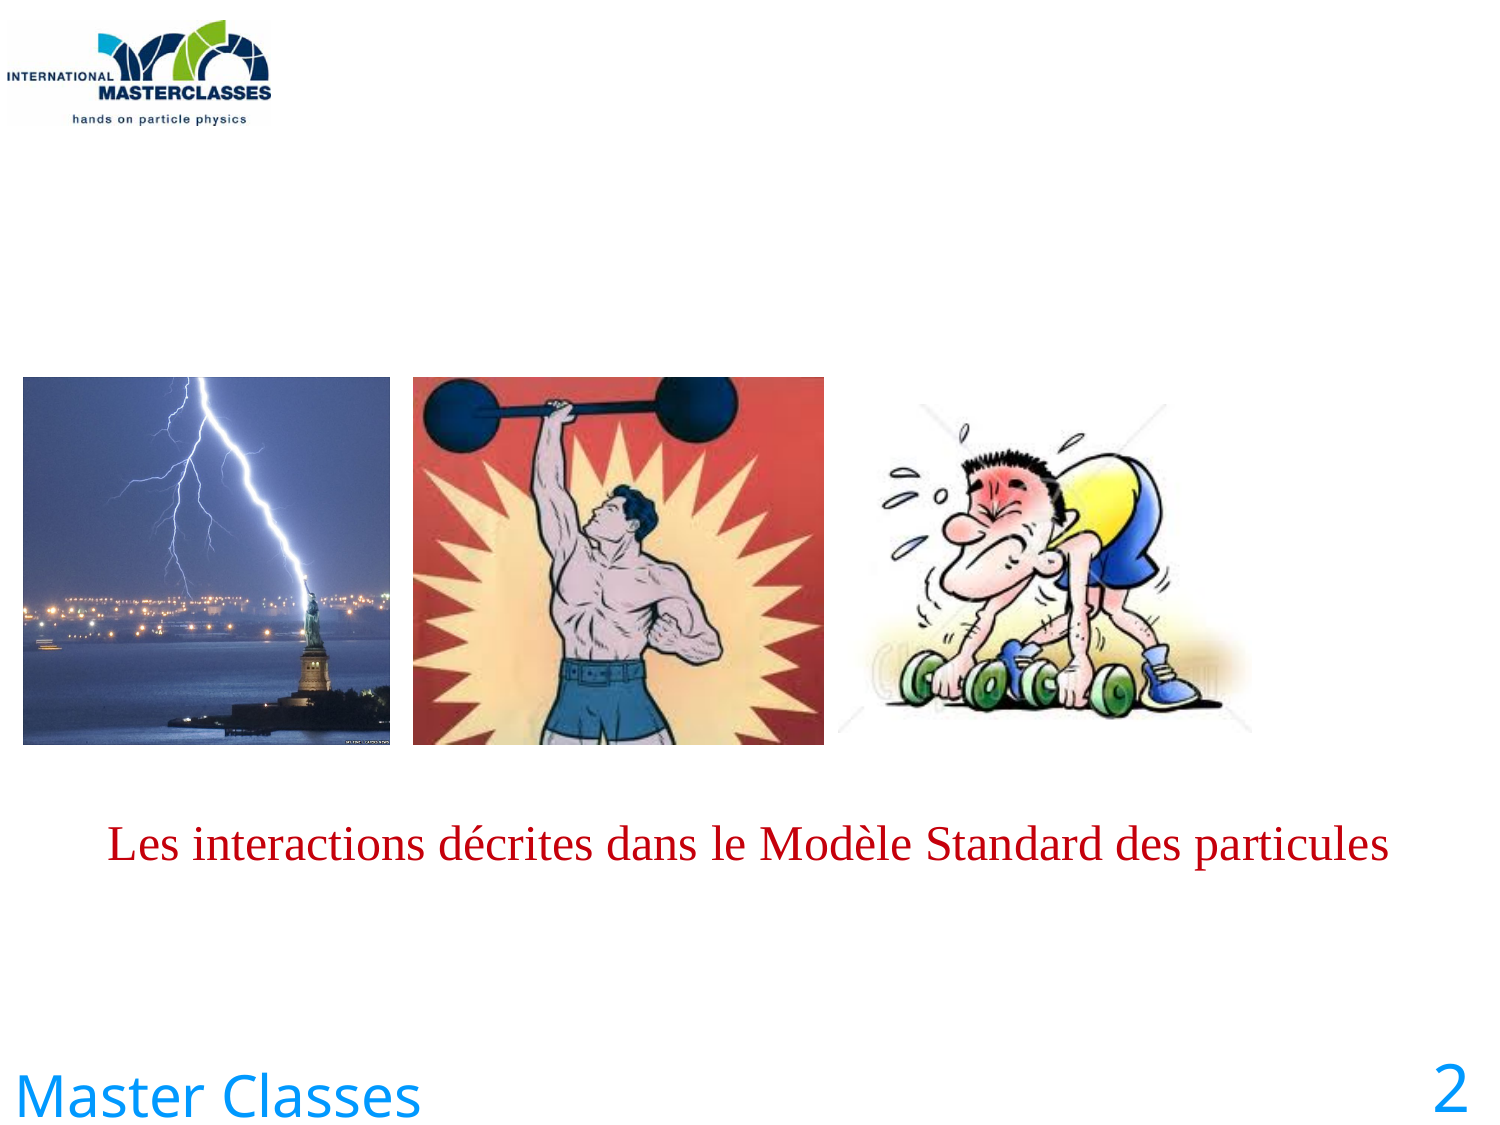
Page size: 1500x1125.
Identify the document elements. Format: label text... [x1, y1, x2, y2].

text_box Les interactions décrites dans le Modèle Standard des particules [92, 803, 1406, 878]
picture [838, 404, 1252, 733]
picture [23, 377, 390, 745]
picture [413, 377, 824, 745]
picture [2, 10, 280, 130]
